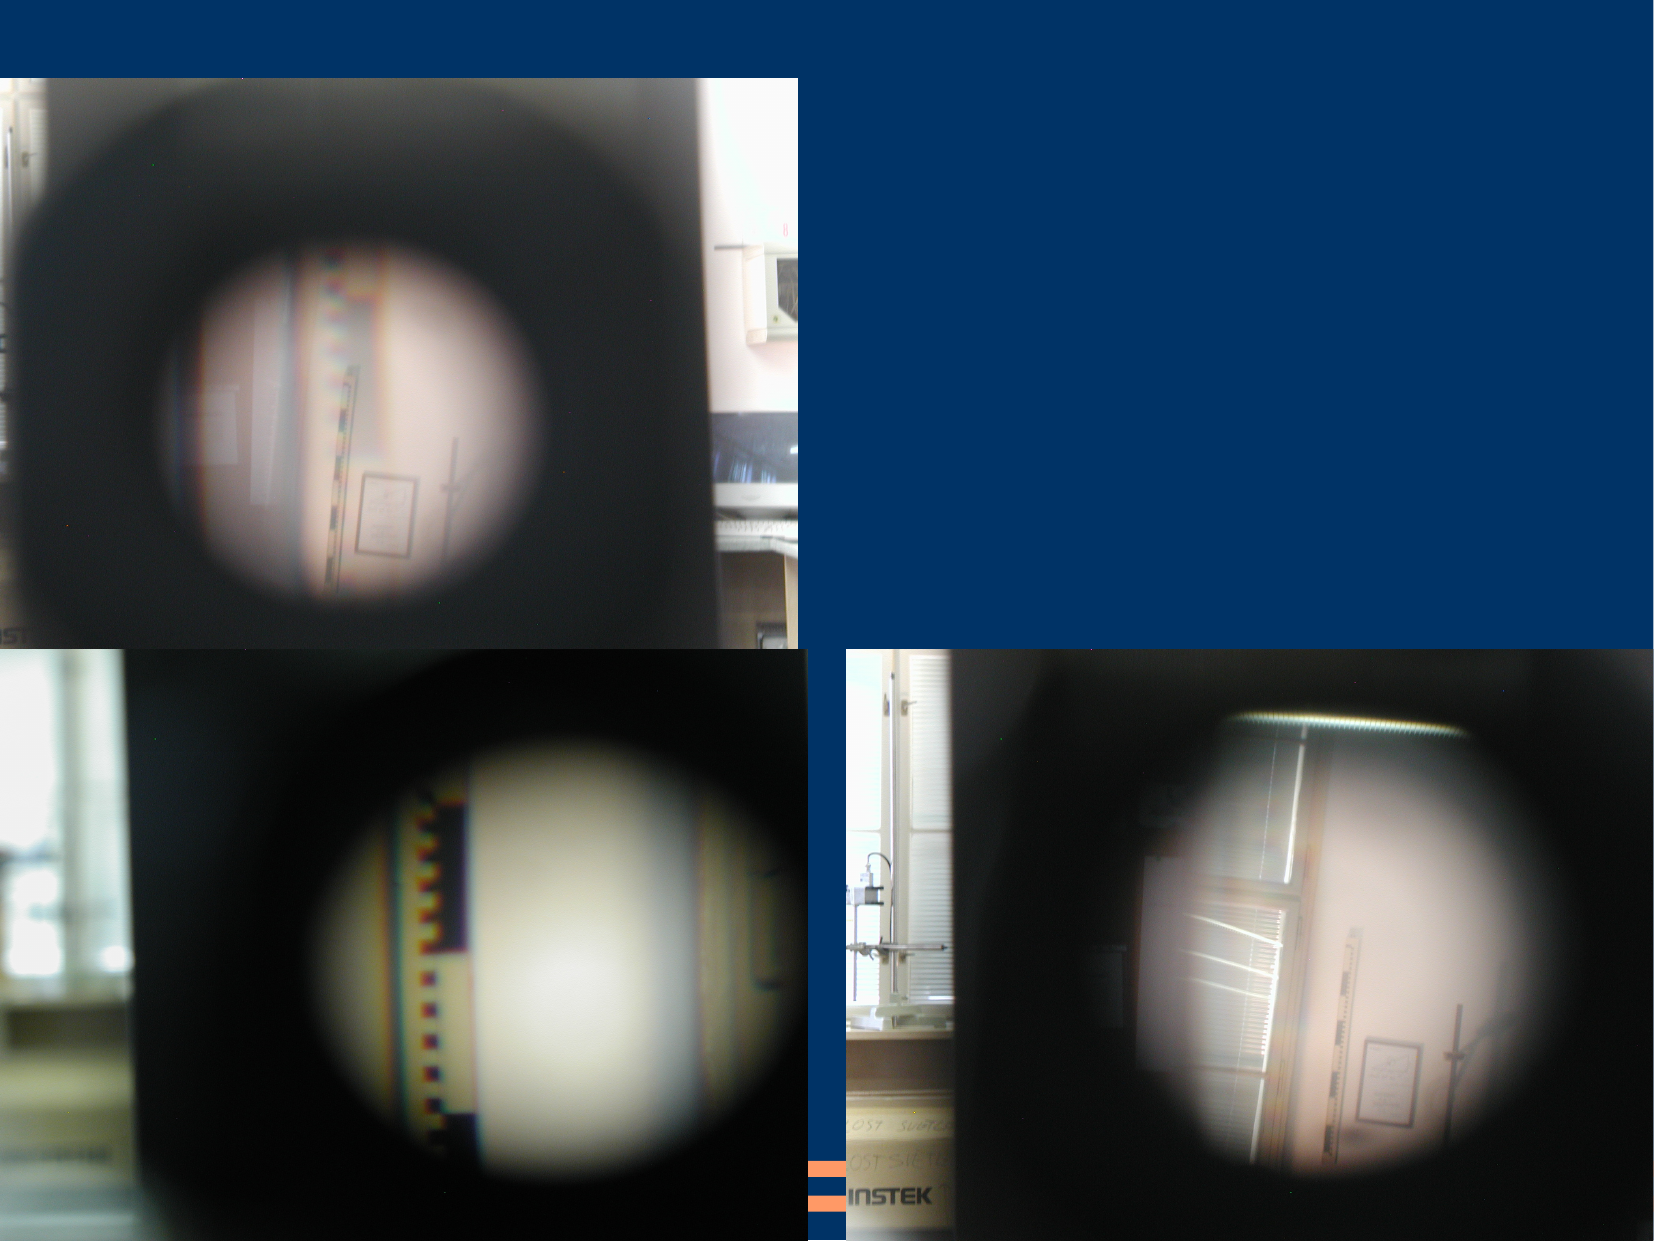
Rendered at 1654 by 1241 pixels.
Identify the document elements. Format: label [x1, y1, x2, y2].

picture [0, 78, 808, 1241]
picture [846, 649, 1654, 1241]
